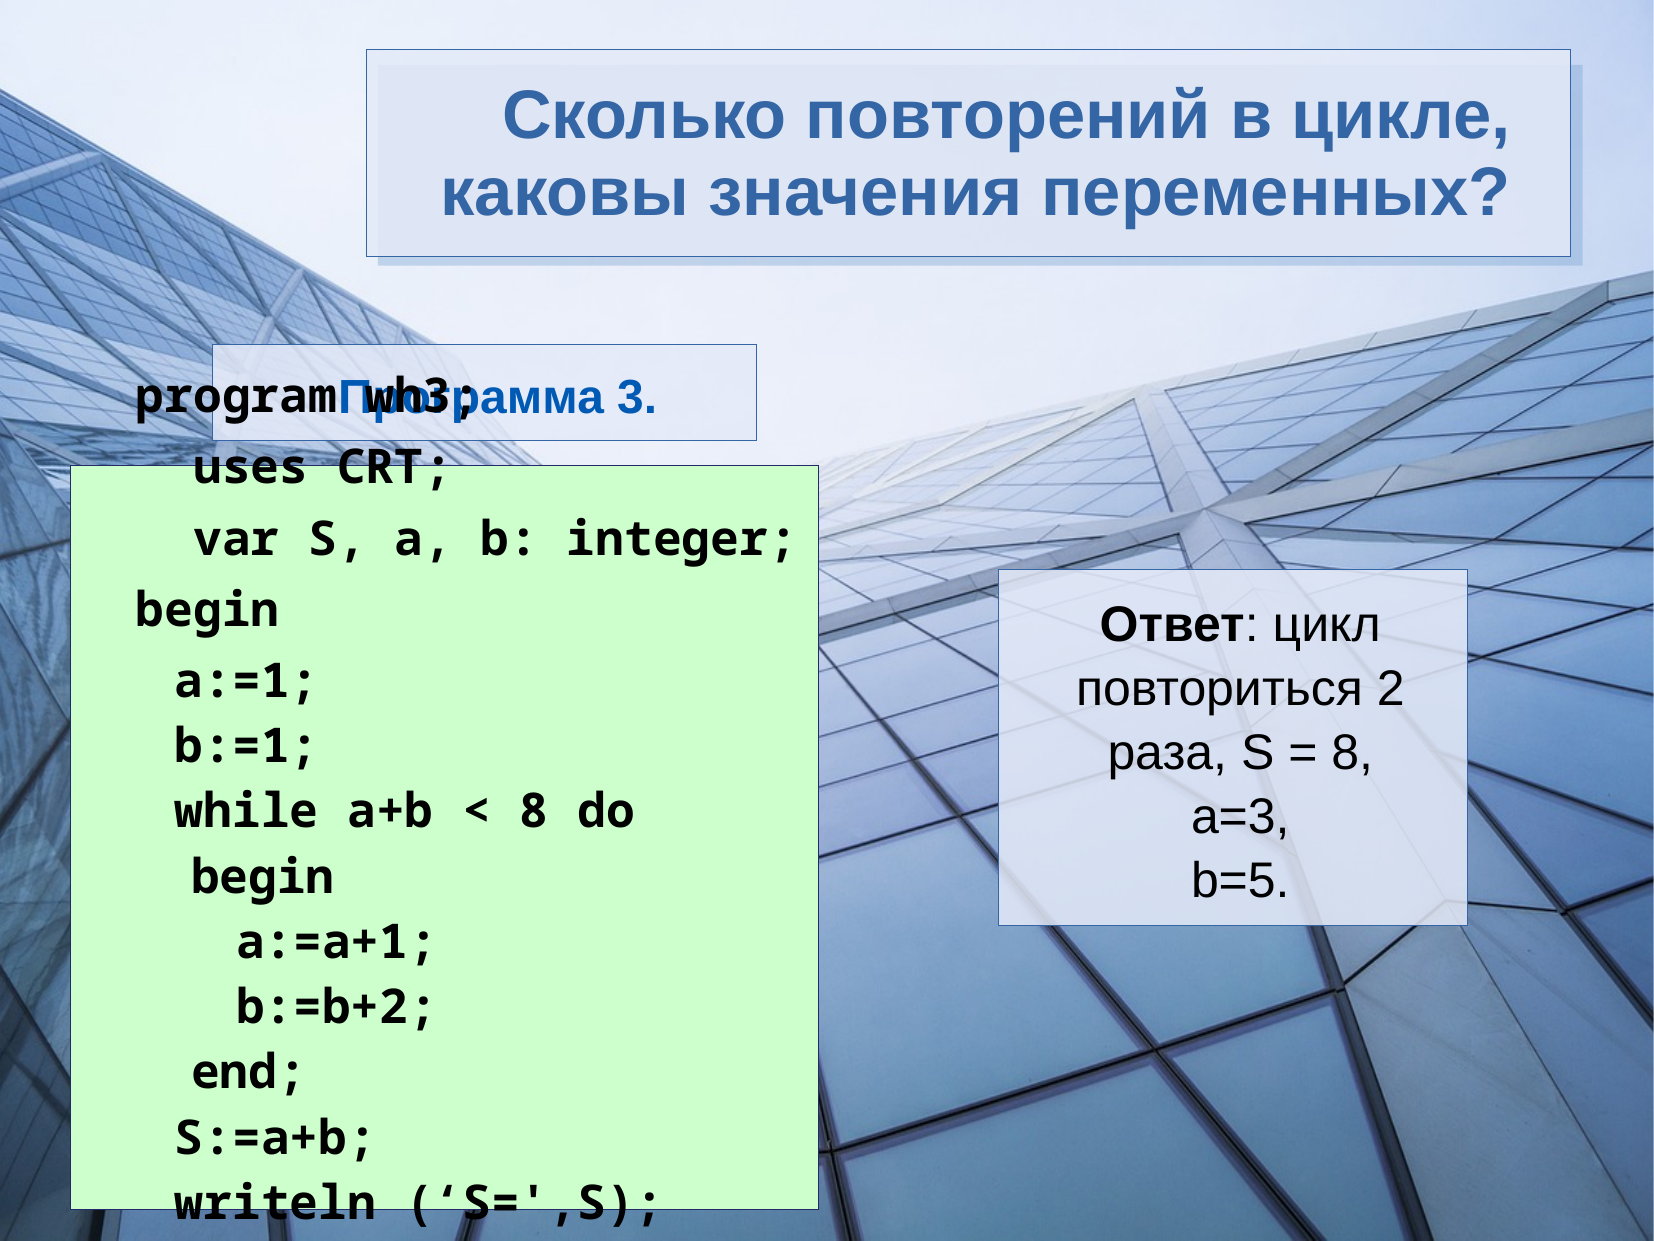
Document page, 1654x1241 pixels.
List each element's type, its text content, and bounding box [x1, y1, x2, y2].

text_box Ответ: цикл повториться 2 раза, S = 8, a=3, b=5. [998, 569, 1468, 926]
text_box Программа 3. [212, 344, 757, 441]
title Сколько повторений в цикле, каковы значения переменных? [366, 49, 1571, 257]
text_box program wh3; uses CRT; var S, a, b: integer; begin a:=1; b:=1; while a+b < 8 do begin a:=a+1; b:=b+2; end; S:=a+b; writeln (‘S=',S); end. [70, 465, 819, 1210]
picture [0, 0, 1654, 1241]
text_box [377, 64, 1583, 266]
